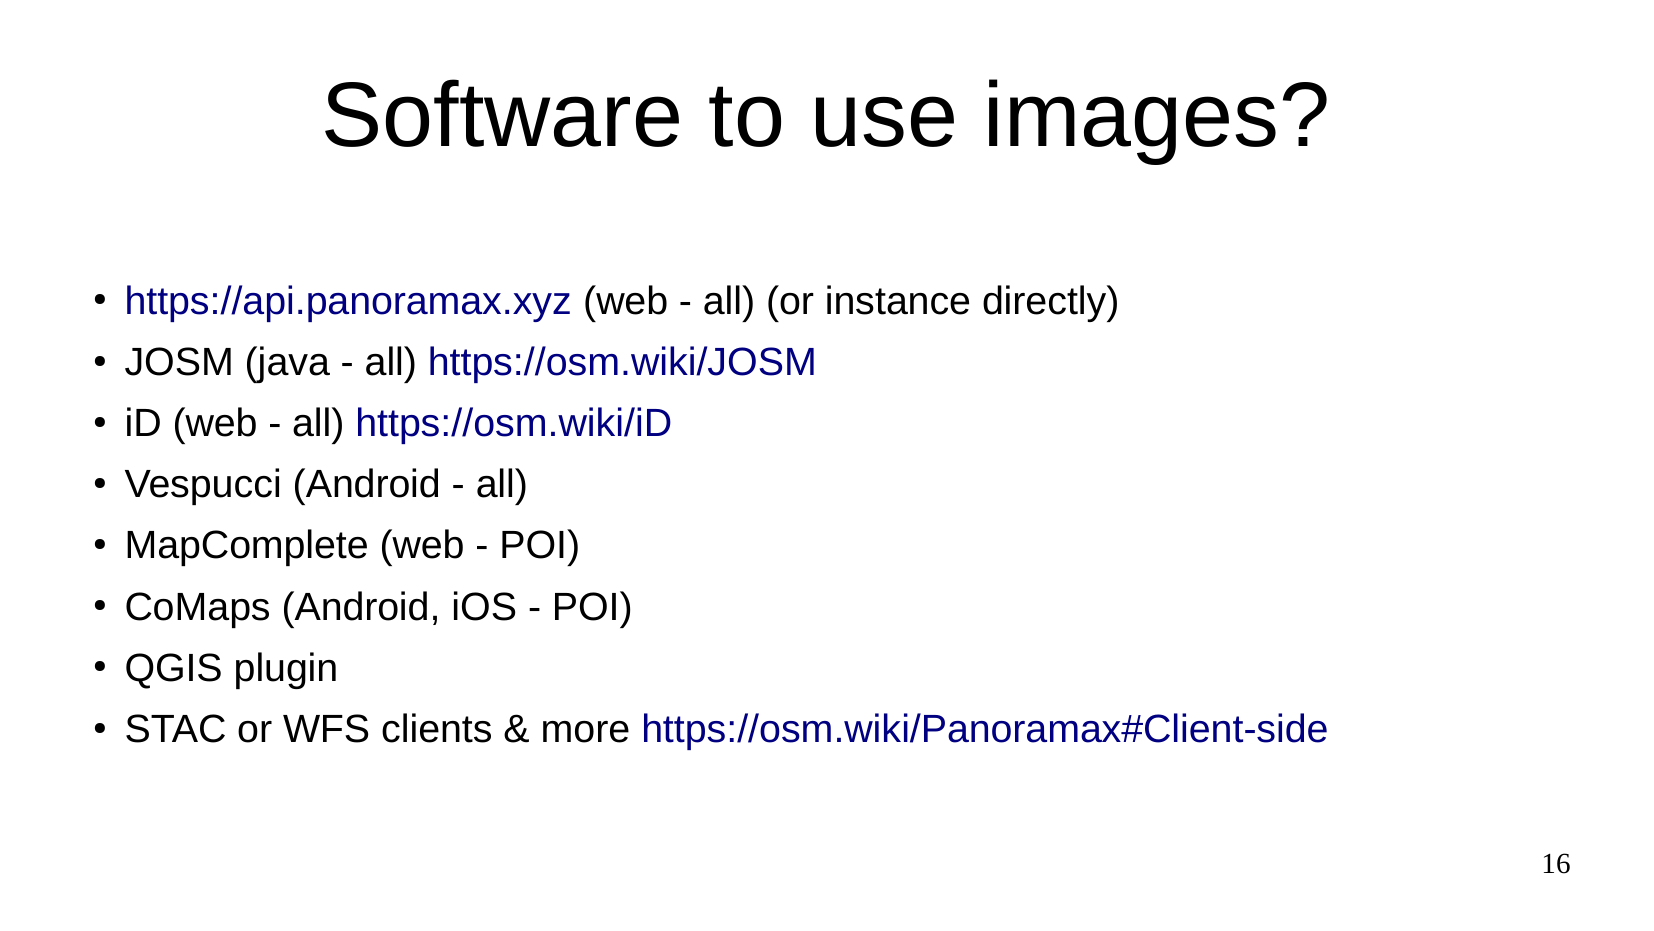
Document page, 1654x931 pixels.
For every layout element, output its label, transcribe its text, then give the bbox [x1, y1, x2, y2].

list https://api.panoramax.xyz (web - all) (or instance directly) JOSM (java - all) https://osm.wiki/JOSM iD (web - all) https://osm.wiki/iD Vespucci (Android - all) MapComplete (web - POI) CoMaps (Android, iOS - POI) QGIS plugin STAC or WFS clients & more https://osm.wiki/Panoramax#Client-side [82, 217, 1571, 758]
title Software to use images? [82, 37, 1571, 193]
